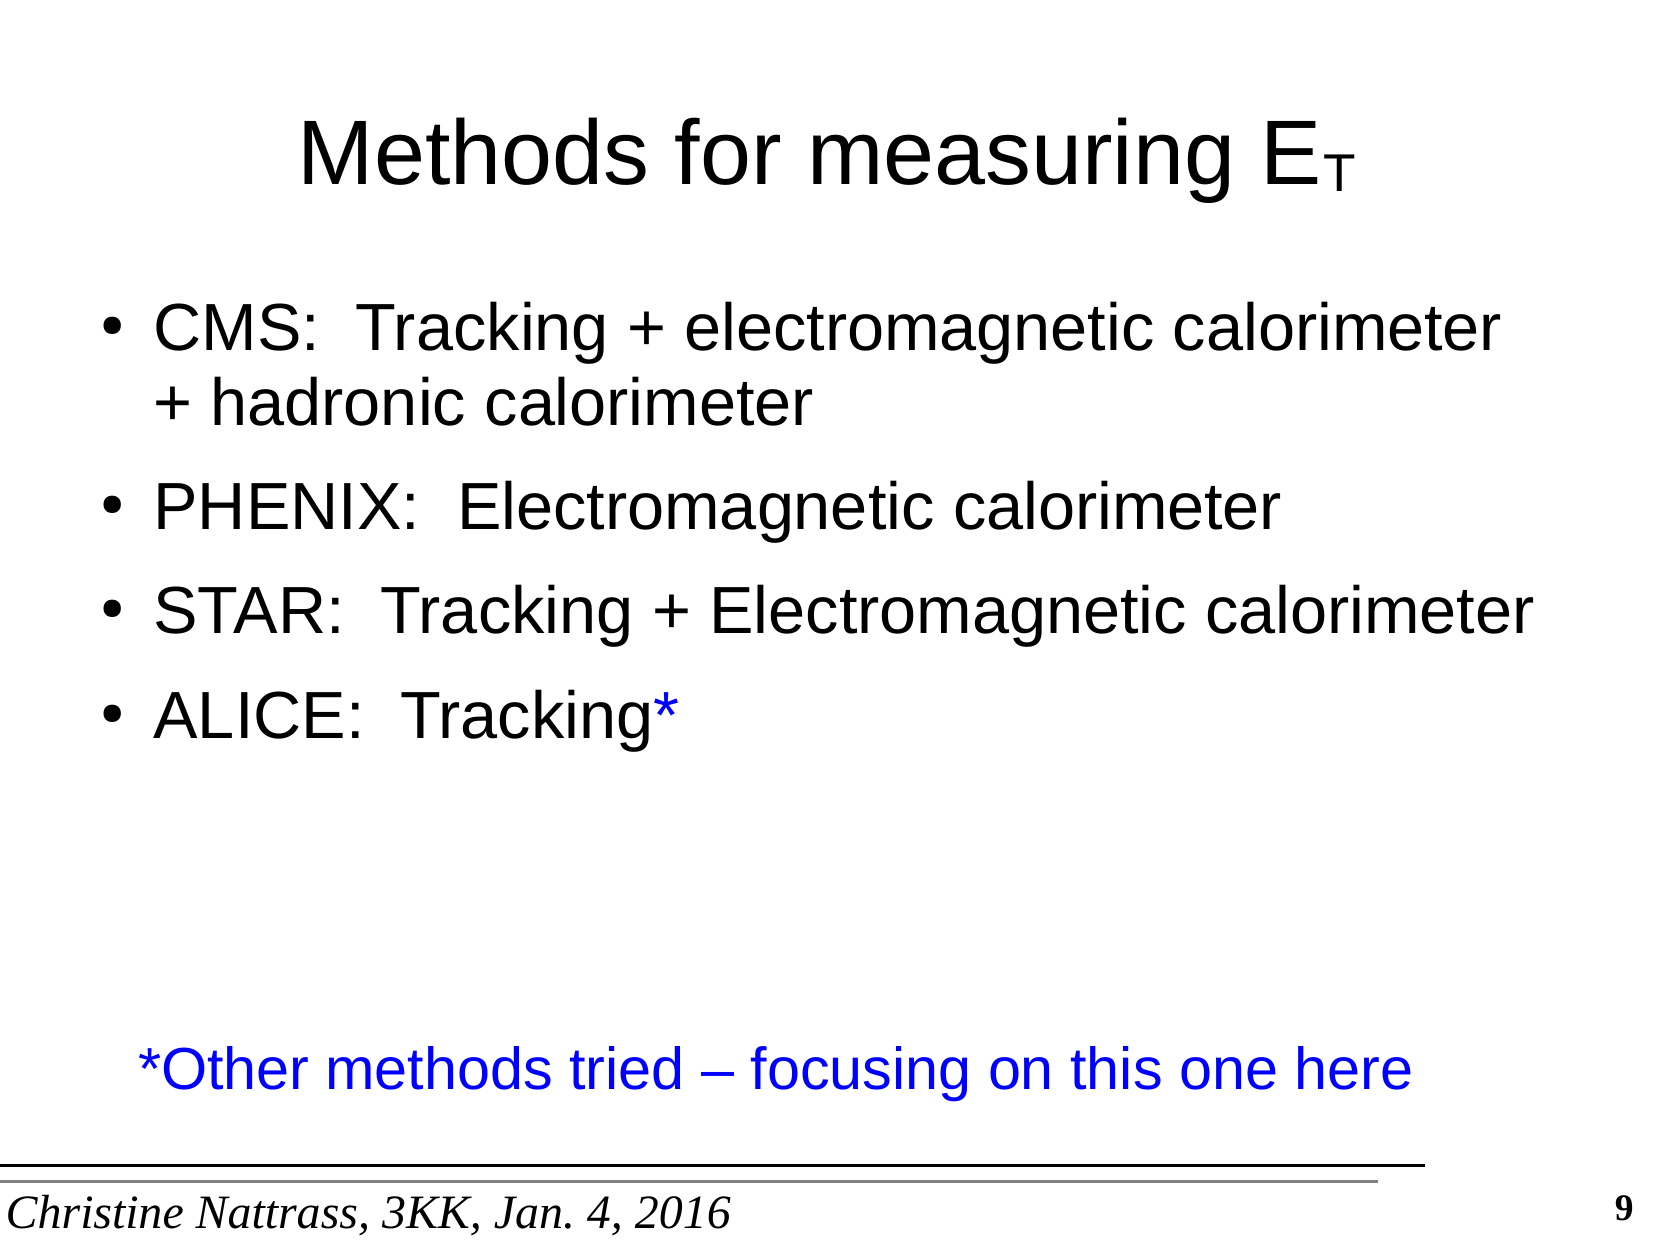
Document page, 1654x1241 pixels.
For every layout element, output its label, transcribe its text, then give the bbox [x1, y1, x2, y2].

title Methods for measuring ET [82, 49, 1571, 257]
text_box *Other methods tried – focusing on this one here [75, 1035, 1471, 1156]
list CMS: Tracking + electromagnetic calorimeter + hadronic calorimeter PHENIX: Electromagnetic calorimeter STAR: Tracking + Electromagnetic calorimeter ALICE: Tracking* [82, 290, 1538, 1010]
